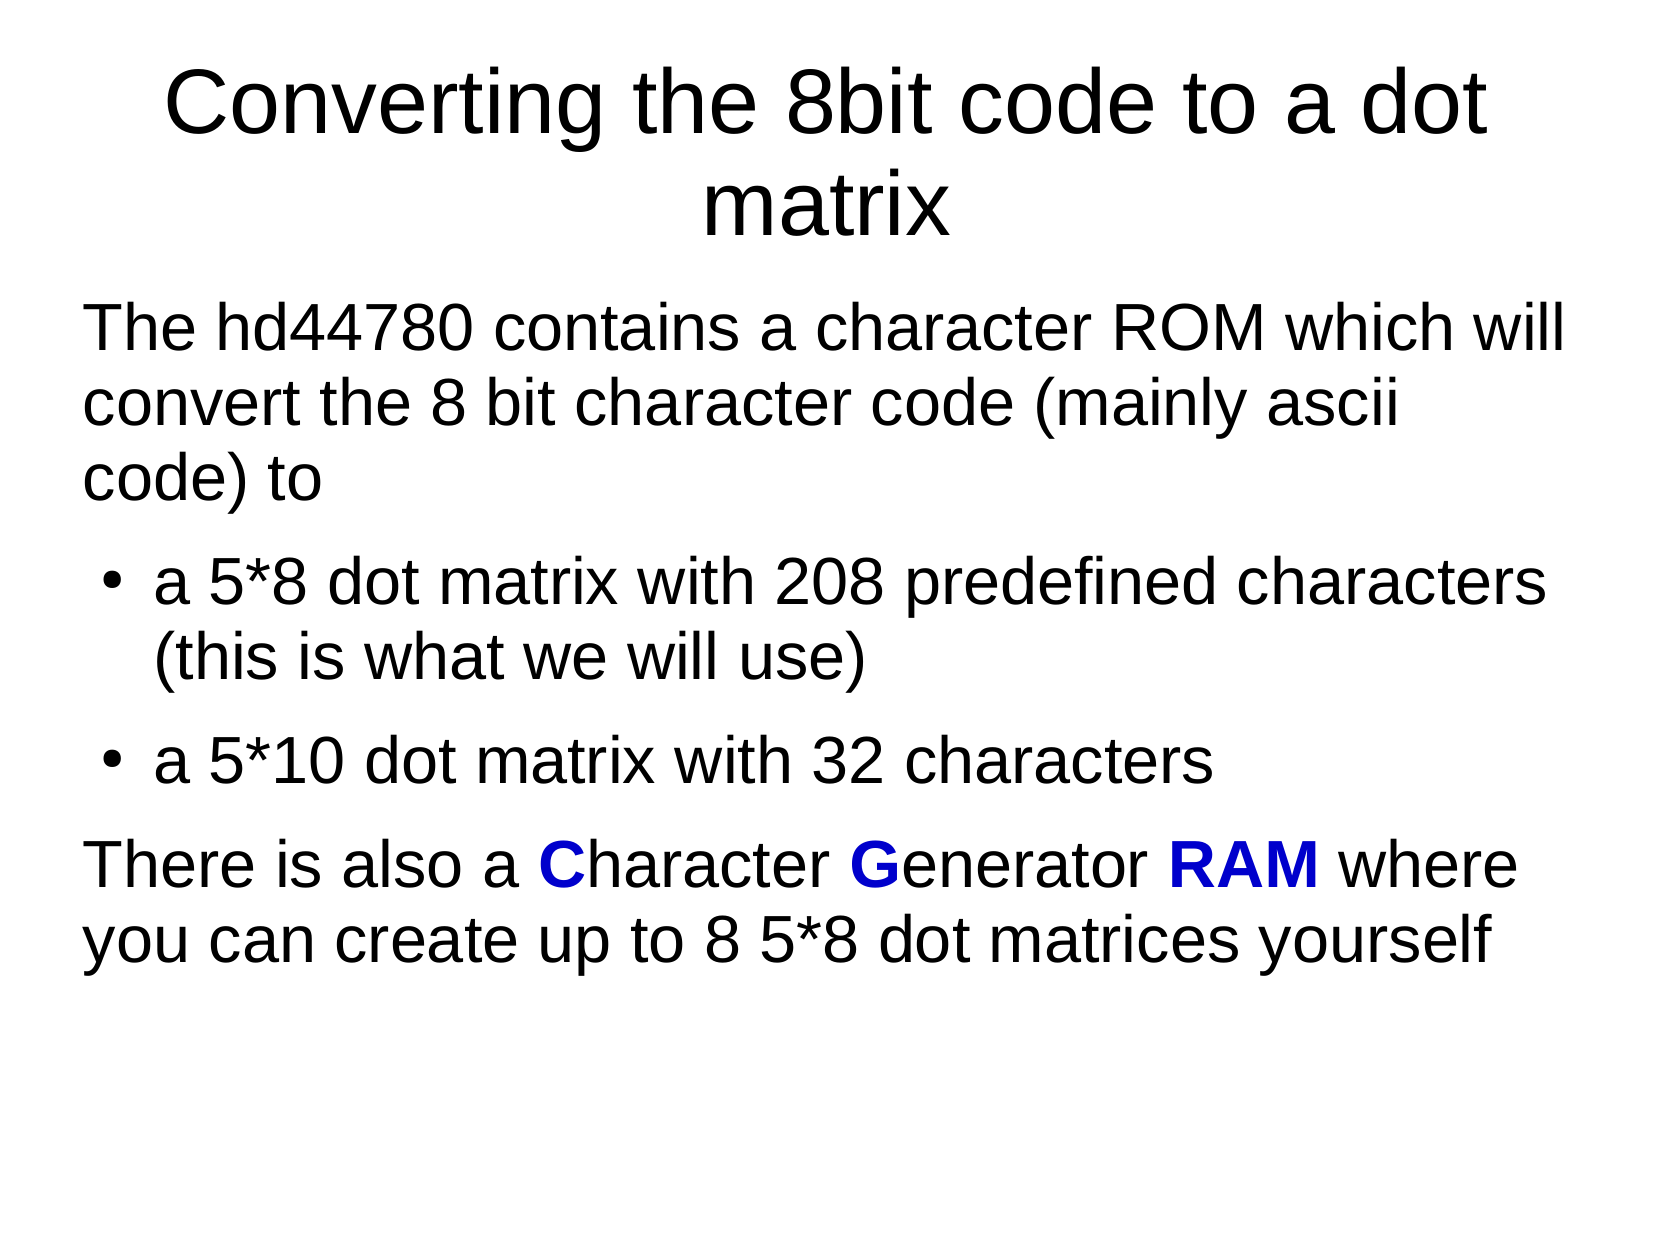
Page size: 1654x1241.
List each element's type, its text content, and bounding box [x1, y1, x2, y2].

list The hd44780 contains a character ROM which will convert the 8 bit character code (mainly ascii code) to a 5*8 dot matrix with 208 predefined characters (this is what we will use) a 5*10 dot matrix with 32 characters There is also a Character Generator RAM where you can create up to 8 5*8 dot matrices yourself [82, 290, 1571, 1010]
title Converting the 8bit code to a dot matrix [82, 49, 1571, 257]
